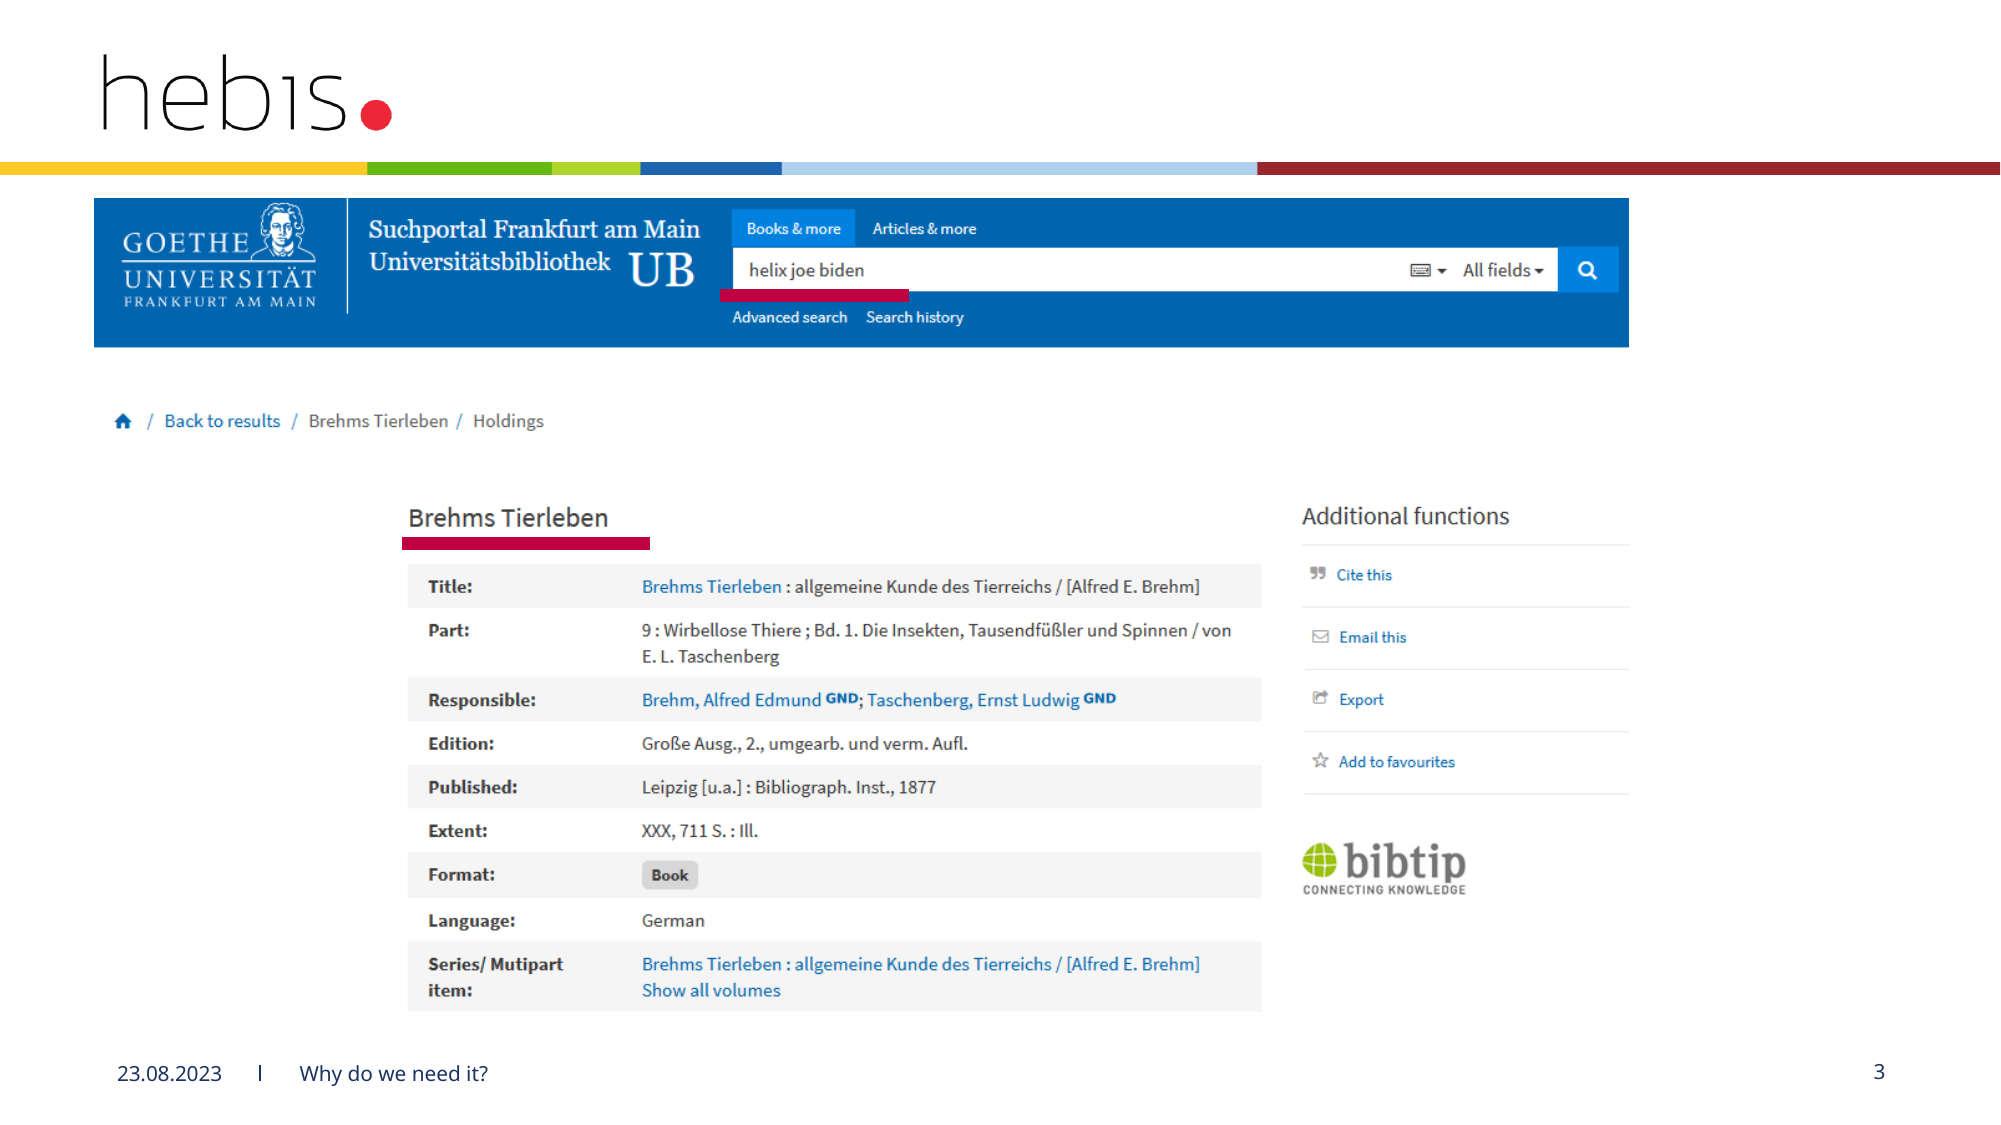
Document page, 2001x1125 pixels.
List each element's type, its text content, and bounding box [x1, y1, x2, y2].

footer Why do we need it? [284, 1042, 1451, 1103]
slide_number 23.08.2023 [102, 1042, 271, 1103]
slide_number <number> [1694, 1042, 1900, 1103]
picture [0, 0, 2001, 1034]
